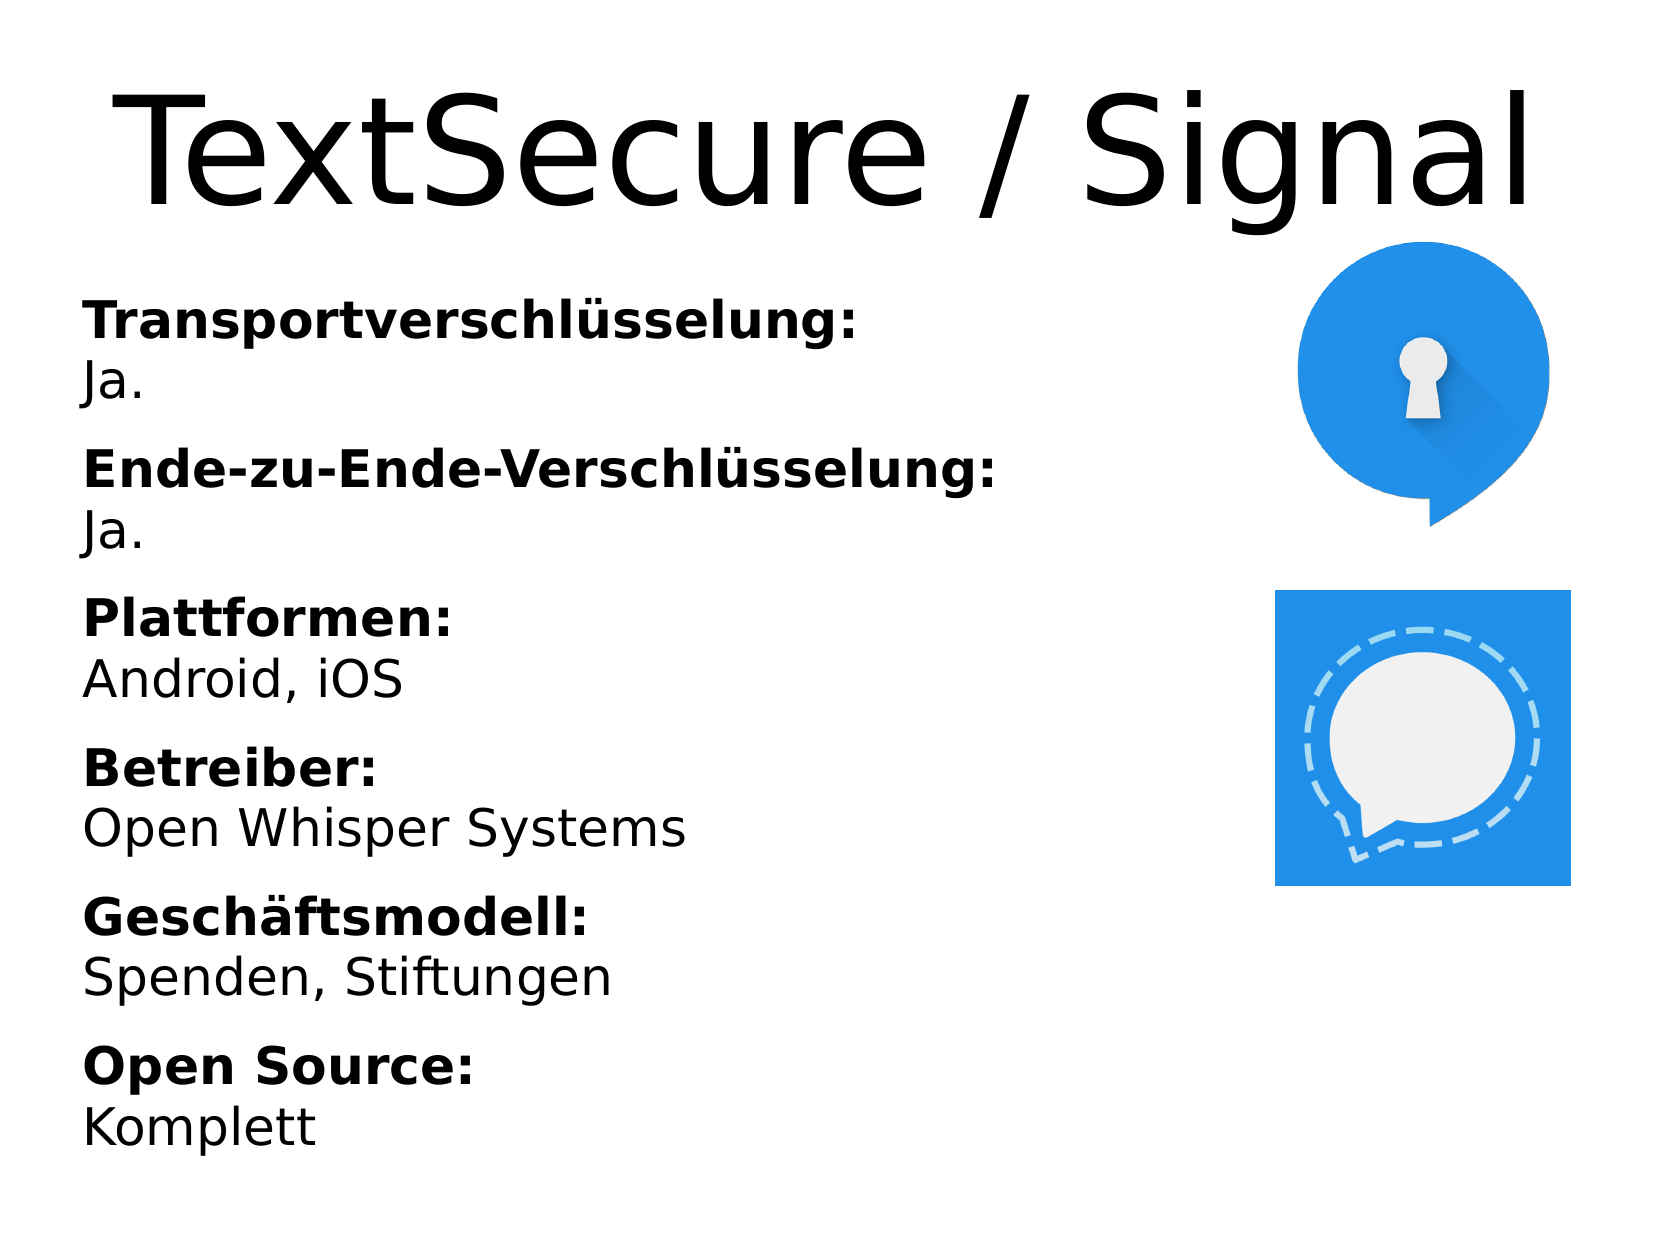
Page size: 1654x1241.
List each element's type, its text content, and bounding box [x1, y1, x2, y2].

list Transportverschlüsselung: Ja. Ende-zu-Ende-Verschlüsselung: Ja. Plattformen: Android, iOS Betreiber: Open Whisper Systems Geschäftsmodell: Spenden, Stiftungen Open Source: Komplett [82, 290, 1571, 1158]
title TextSecure / Signal [82, 49, 1571, 257]
picture [1275, 590, 1571, 886]
picture [1275, 236, 1571, 532]
